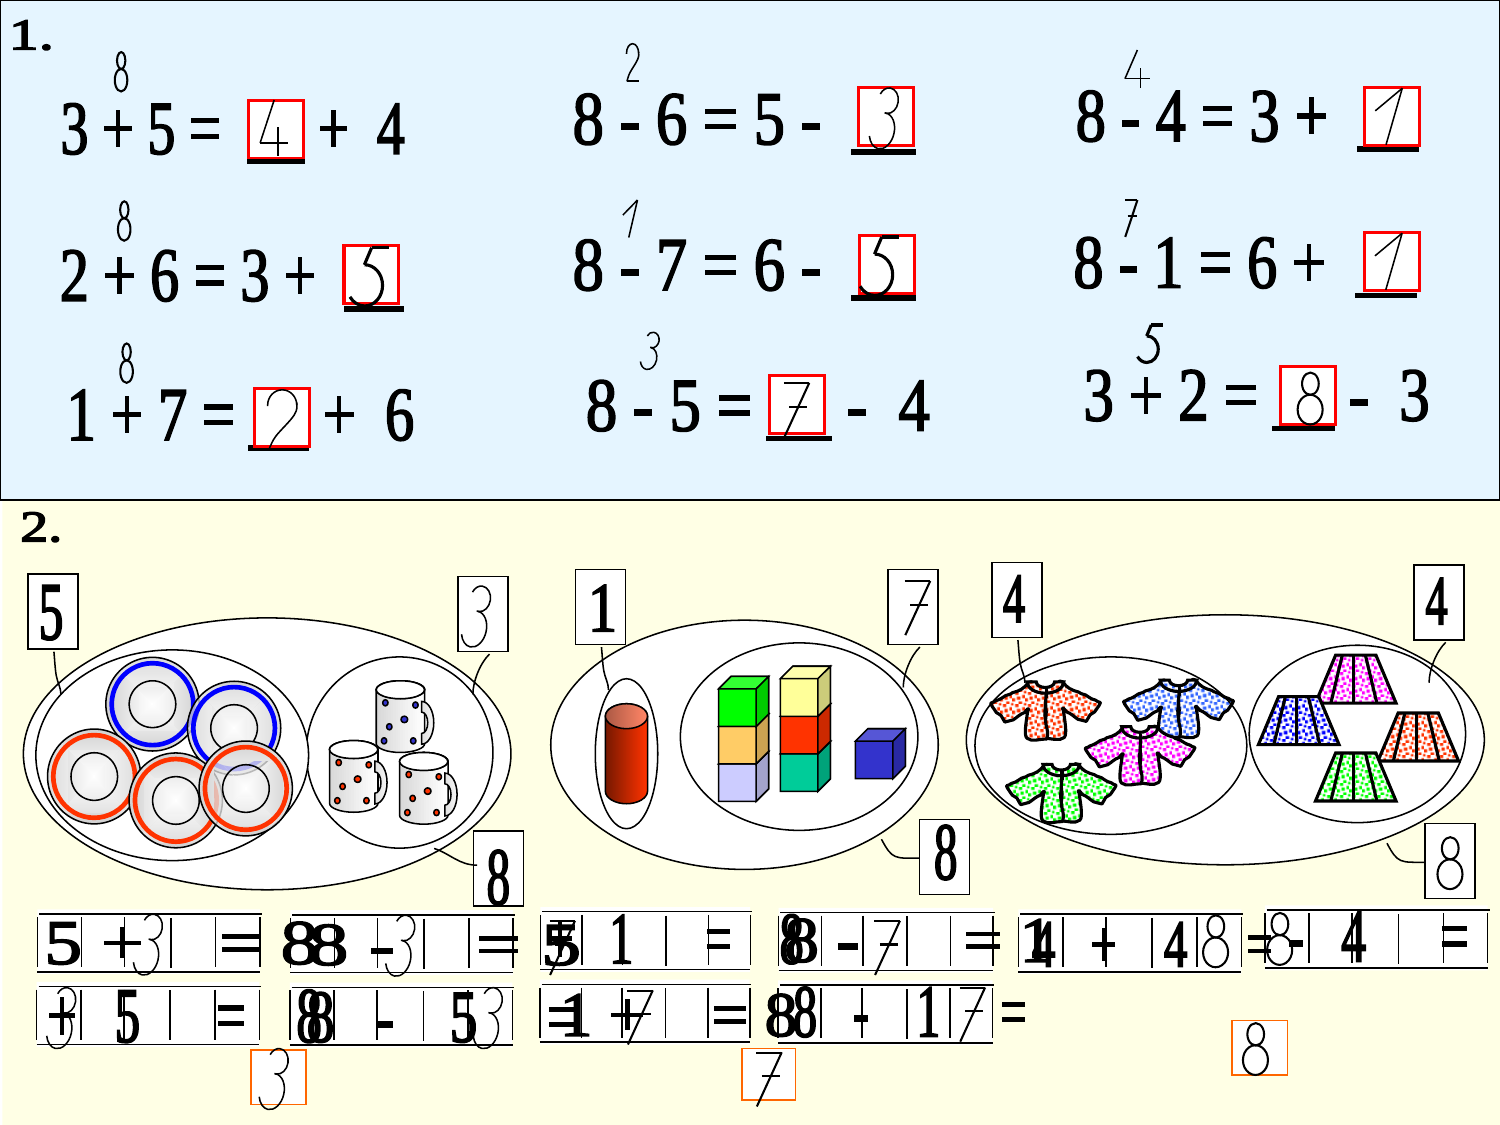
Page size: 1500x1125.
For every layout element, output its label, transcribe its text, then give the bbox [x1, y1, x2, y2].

text_box 1 [593, 584, 614, 632]
text_box 1 + = 8 [767, 993, 795, 1037]
text_box 1 + = 8 [612, 1000, 639, 1030]
text_box 8 - 1 = 6 + __ [1249, 237, 1276, 289]
text_box 2 + 6 = 3 + __ [286, 257, 314, 294]
text_box 8 - 5 = __ - 4 [767, 436, 831, 441]
text_box 8 - 4 = 3 + __ [1156, 91, 1185, 142]
text_box 5 + = 8 [104, 928, 140, 958]
text_box 2. [51, 536, 59, 542]
text_box 1 + = 8 [565, 994, 589, 1036]
text_box 2 + 6 = 3 + __ [62, 250, 86, 301]
text_box - 4 = 4 [1342, 911, 1366, 962]
text_box 2 + 6 = 3 + __ [344, 306, 404, 311]
text_box 1 + 7 = __ + 6 [113, 396, 141, 433]
text_box 1. [42, 44, 50, 50]
text_box 8 - 5 = __ - 4 [899, 380, 929, 431]
text_box 1. [13, 20, 36, 50]
text_box 8 - 5 = [452, 992, 476, 1043]
text_box 8 [605, 703, 648, 729]
text_box 3 + 2 = __ - 3 [1272, 426, 1335, 431]
text_box 5 [41, 585, 62, 641]
text_box 8 - 1 = 6 + __ [1158, 237, 1180, 288]
text_box 8 - = 5 [311, 924, 346, 966]
text_box 3 + 5 = __ + 4 [150, 103, 174, 155]
text_box 8 - = 5 [547, 925, 558, 945]
text_box 8 - = 5 [556, 944, 579, 966]
text_box 8 - 6 = 5 - __ [658, 93, 686, 145]
text_box 8 - 5 = __ - 4 [673, 380, 699, 432]
text_box 3 + 2 = __ - 3 [1131, 377, 1161, 413]
text_box + 1 = 8 [613, 914, 631, 964]
text_box 8 - 6 = 5 - __ [757, 94, 783, 145]
text_box 3 + 2 = __ - 3 [1402, 370, 1428, 422]
text_box 8 - = 1 [1025, 919, 1050, 962]
text_box 2 + 6 = 3 + __ [152, 250, 178, 302]
text_box 8 - 1 = 6 + __ [1075, 237, 1102, 289]
text_box 8 - 1 = 6 + __ [1355, 293, 1417, 298]
text_box 3 + 5 = __ + 4 [247, 159, 305, 164]
text_box 4 [1426, 577, 1447, 625]
text_box 8 - 5 = [308, 992, 333, 1043]
text_box 3 + 5 = __ + 4 [105, 110, 131, 147]
text_box + 1 = 8 [548, 922, 565, 943]
text_box + 5 = 8 [50, 997, 67, 1035]
text_box 8 - 5 = __ - 4 [588, 380, 615, 432]
text_box 8 - 7 = 6 - __ [660, 240, 686, 291]
text_box 8 [935, 824, 956, 881]
text_box 8 - 6 = 5 - __ [575, 93, 602, 145]
text_box 2. [22, 512, 46, 542]
text_box + 5 = 8 [298, 989, 316, 1043]
text_box 8 - 1 = [920, 987, 938, 1037]
text_box 8 - 6 = 5 - __ [852, 150, 916, 155]
text_box 5 + = 8 [222, 935, 259, 939]
text_box 8 - = 1 [786, 918, 817, 963]
text_box 3 + 2 = __ - 3 [1180, 369, 1206, 421]
text_box 4 + 4 = [1164, 922, 1187, 967]
text_box 3 + 2 = __ - 3 [1086, 370, 1112, 422]
text_box 8 - 1 = [795, 986, 816, 1038]
text_box 3 + 5 = __ + 4 [63, 103, 87, 155]
text_box 1 + 7 = __ + 6 [387, 389, 413, 441]
text_box 8 - 4 = 3 + __ [1297, 98, 1326, 134]
text_box 1 + 7 = __ + 6 [325, 396, 353, 433]
text_box [0, 0, 1500, 1125]
text_box 4 + 4 = [1041, 922, 1055, 967]
text_box 8 - = 5 [479, 949, 518, 953]
text_box 4 + 4 = [1092, 928, 1115, 961]
text_box 2 + 6 = 3 + __ [106, 257, 133, 294]
text_box + 5 = 8 [117, 990, 139, 1043]
text_box 8 - 4 = 3 + __ [1078, 90, 1104, 142]
text_box 8 - = 5 [479, 937, 518, 941]
text_box 1 + 7 = __ + 6 [161, 390, 186, 441]
text_box 3 + 5 = __ + 4 [378, 103, 404, 154]
text_box 8 [488, 849, 509, 906]
text_box 5 + = 8 [283, 921, 314, 965]
text_box 8 - 7 = 6 - __ [575, 239, 602, 291]
text_box 8 - 4 = 3 + __ [1252, 90, 1278, 142]
text_box 1 + 7 = __ + 6 [71, 389, 93, 441]
text_box 2 + 6 = 3 + __ [243, 250, 268, 302]
text_box 4 [1003, 575, 1025, 623]
text_box 5 + = 8 [222, 947, 259, 951]
text_box 3 + 5 = __ + 4 [320, 110, 347, 147]
text_box 8 - 7 = 6 - __ [756, 239, 784, 291]
text_box 8 - 1 = 6 + __ [1295, 244, 1324, 281]
text_box 5 + = 8 [48, 922, 80, 965]
text_box + 1 = 8 [781, 914, 799, 965]
